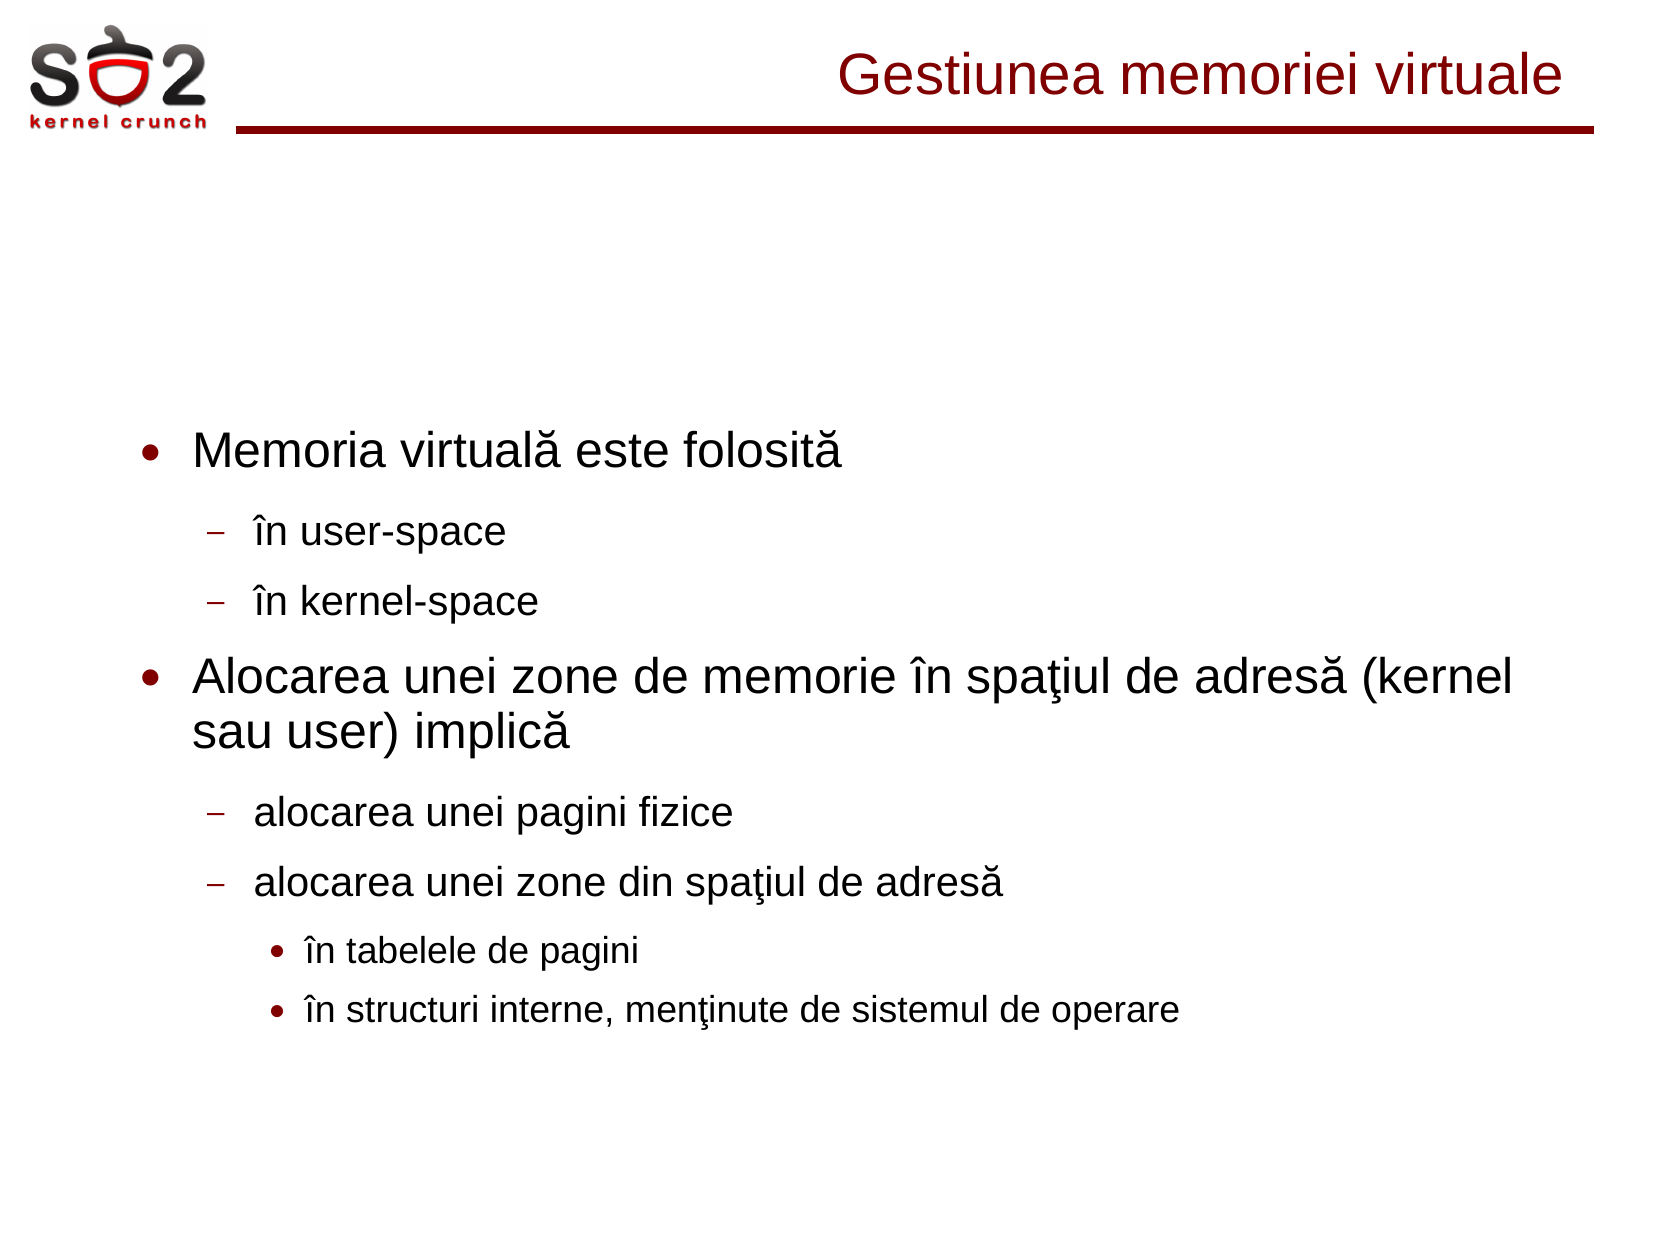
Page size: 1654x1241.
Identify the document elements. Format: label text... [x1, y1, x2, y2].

list Memoria virtuală este folosită în user-space în kernel-space Alocarea unei zone de memorie în spaţiul de adresă (kernel sau user) implică alocarea unei pagini fizice alocarea unei zone din spaţiul de adresă în tabelele de pagini în structuri interne, menţinute de sistemul de operare [121, 336, 1534, 1118]
title Gestiunea memoriei virtuale [0, 0, 1565, 148]
